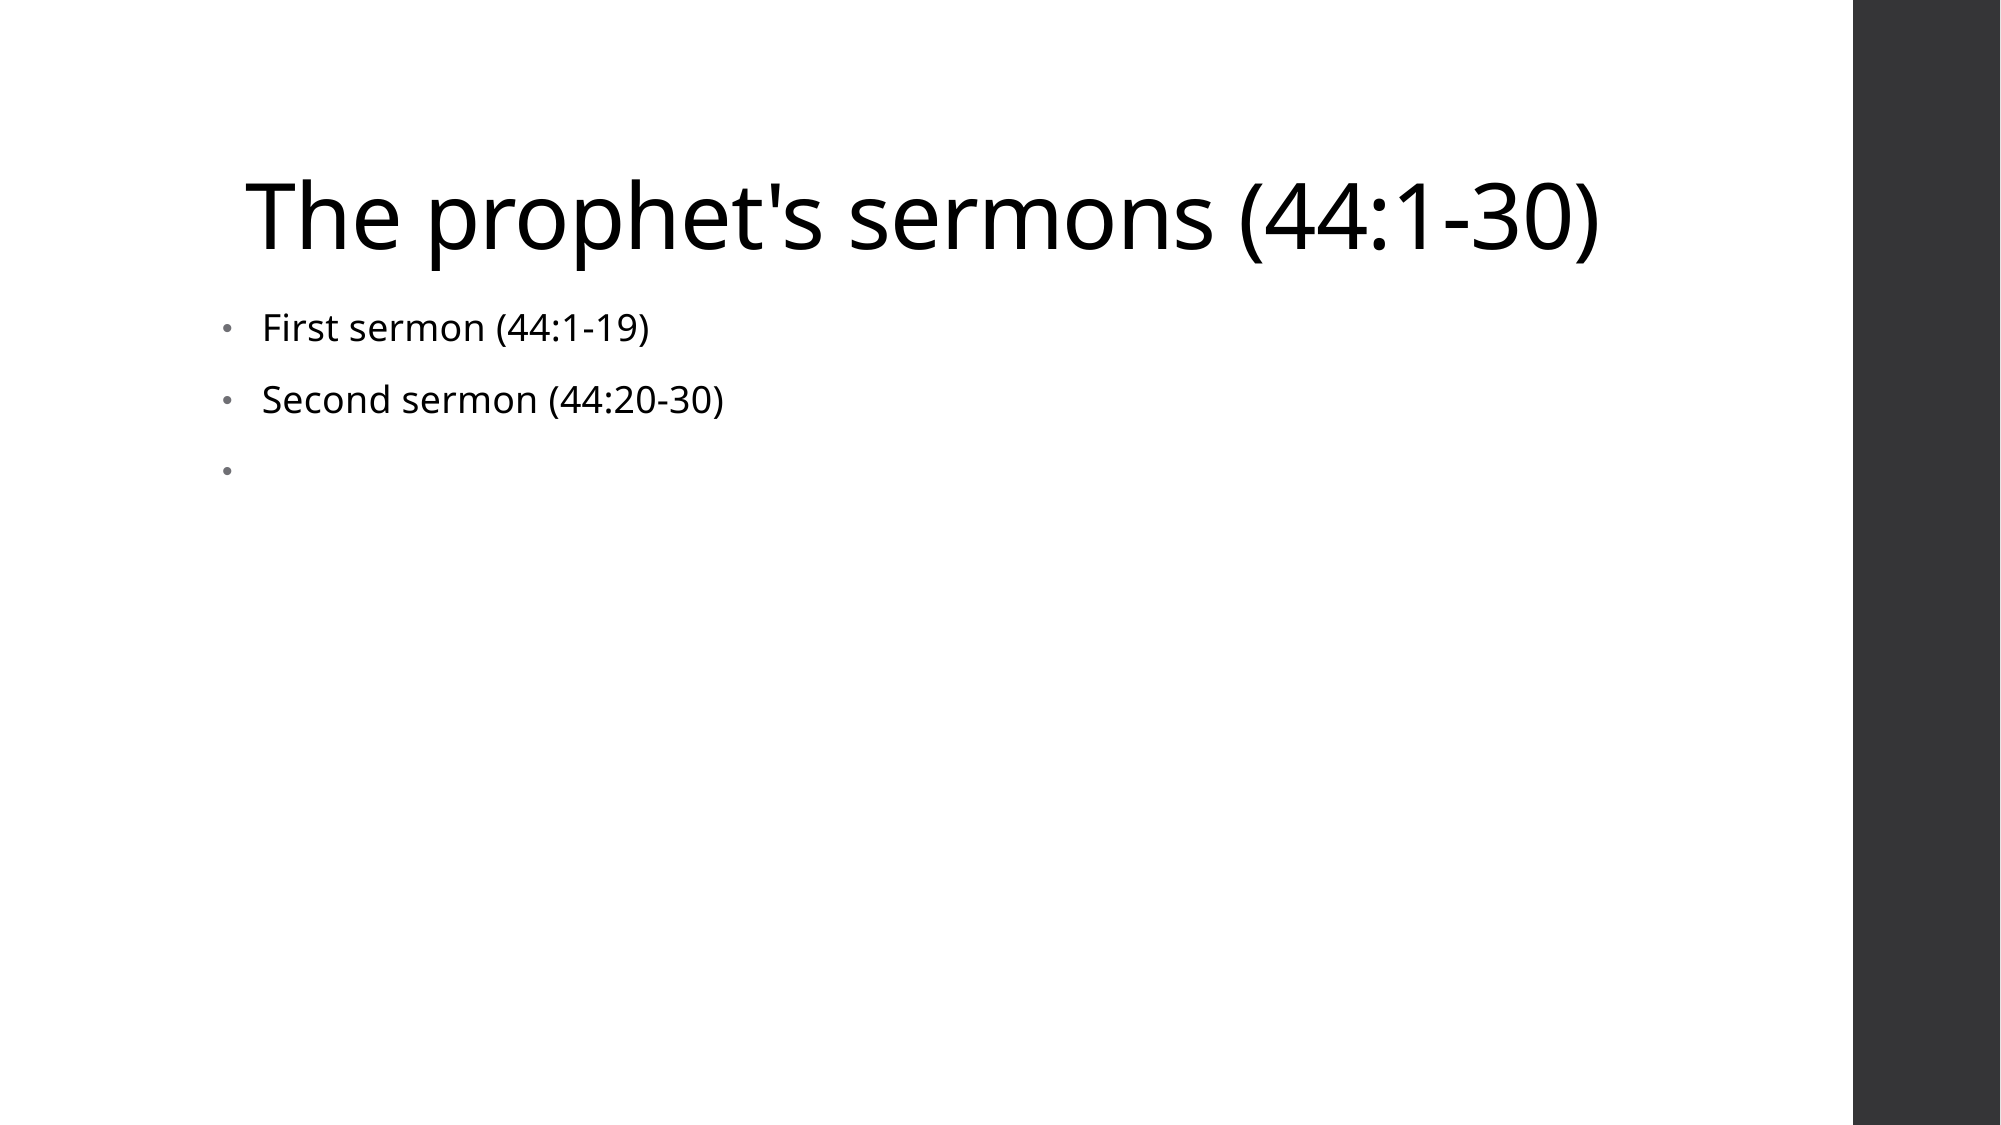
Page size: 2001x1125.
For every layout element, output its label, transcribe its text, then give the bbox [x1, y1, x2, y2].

title The prophet's sermons (44:1-30) [206, 60, 1797, 278]
list First sermon (44:1-19) Second sermon (44:20-30) [206, 299, 1617, 1014]
